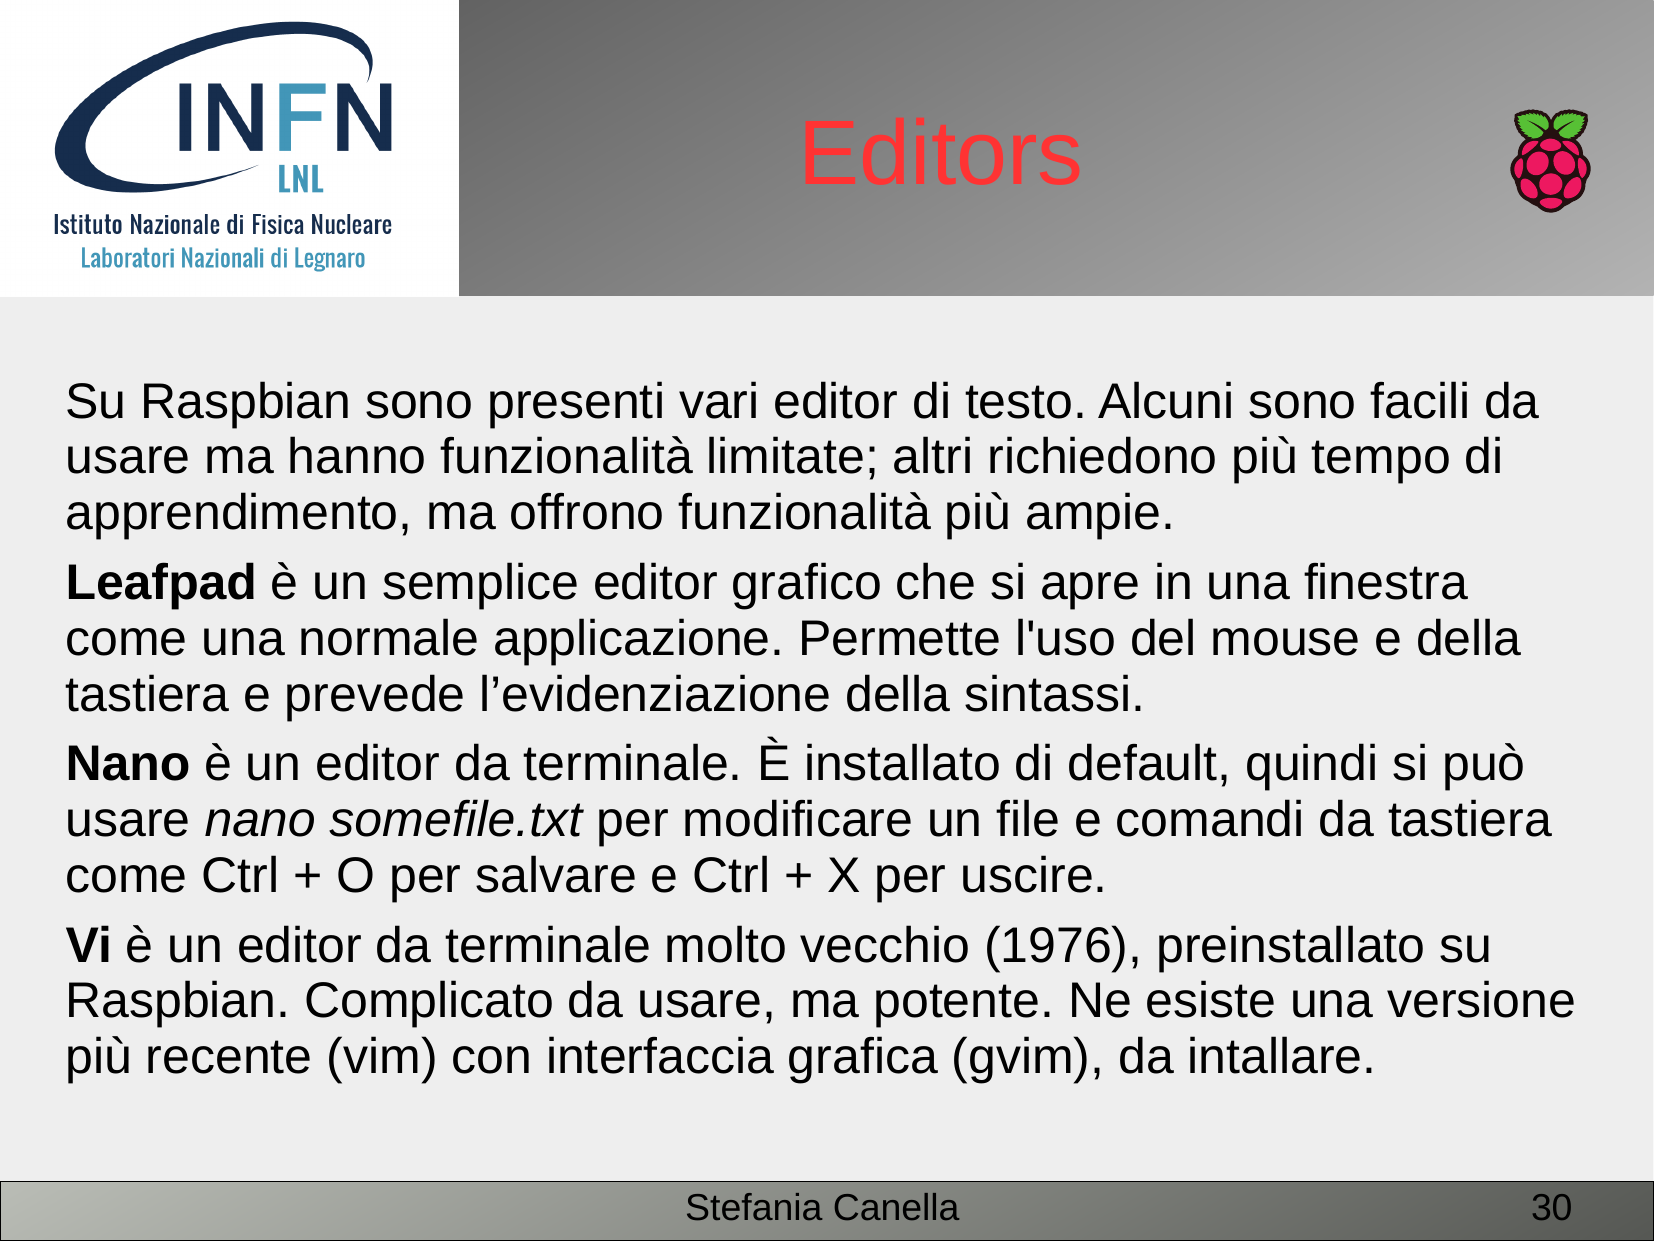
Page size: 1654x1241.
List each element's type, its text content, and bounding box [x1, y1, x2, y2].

text_box [459, 0, 1654, 296]
title Editors [459, 49, 1571, 257]
text_box [984, 1181, 1516, 1241]
text_box <number> [1516, 1178, 1654, 1241]
text_box [0, 1181, 670, 1241]
subtitle Su Raspbian sono presenti vari editor di testo. Alcuni sono facili da usare ma hanno funzionalità limitate; altri richiedono più tempo di apprendimento, ma offrono funzionalità più ampie. Leafpad è un semplice editor grafico che si apre in una finestra come una normale applicazione. Permette l'uso del mouse e della tastiera e prevede l’evidenziazione della sintassi. Nano è un editor da terminale. È installato di default, quindi si può usare nano somefile.txt per modificare un file e comandi da tastiera come Ctrl + O per salvare e Ctrl + X per uscire. Vi è un editor da terminale molto vecchio (1976), preinstallato su Raspbian. Complicato da usare, ma potente. Ne esiste una versione più recente (vim) con interfaccia grafica (gvim), da intallare. [65, 328, 1588, 1129]
picture [0, 0, 459, 297]
text_box Stefania Canella [670, 1178, 984, 1241]
